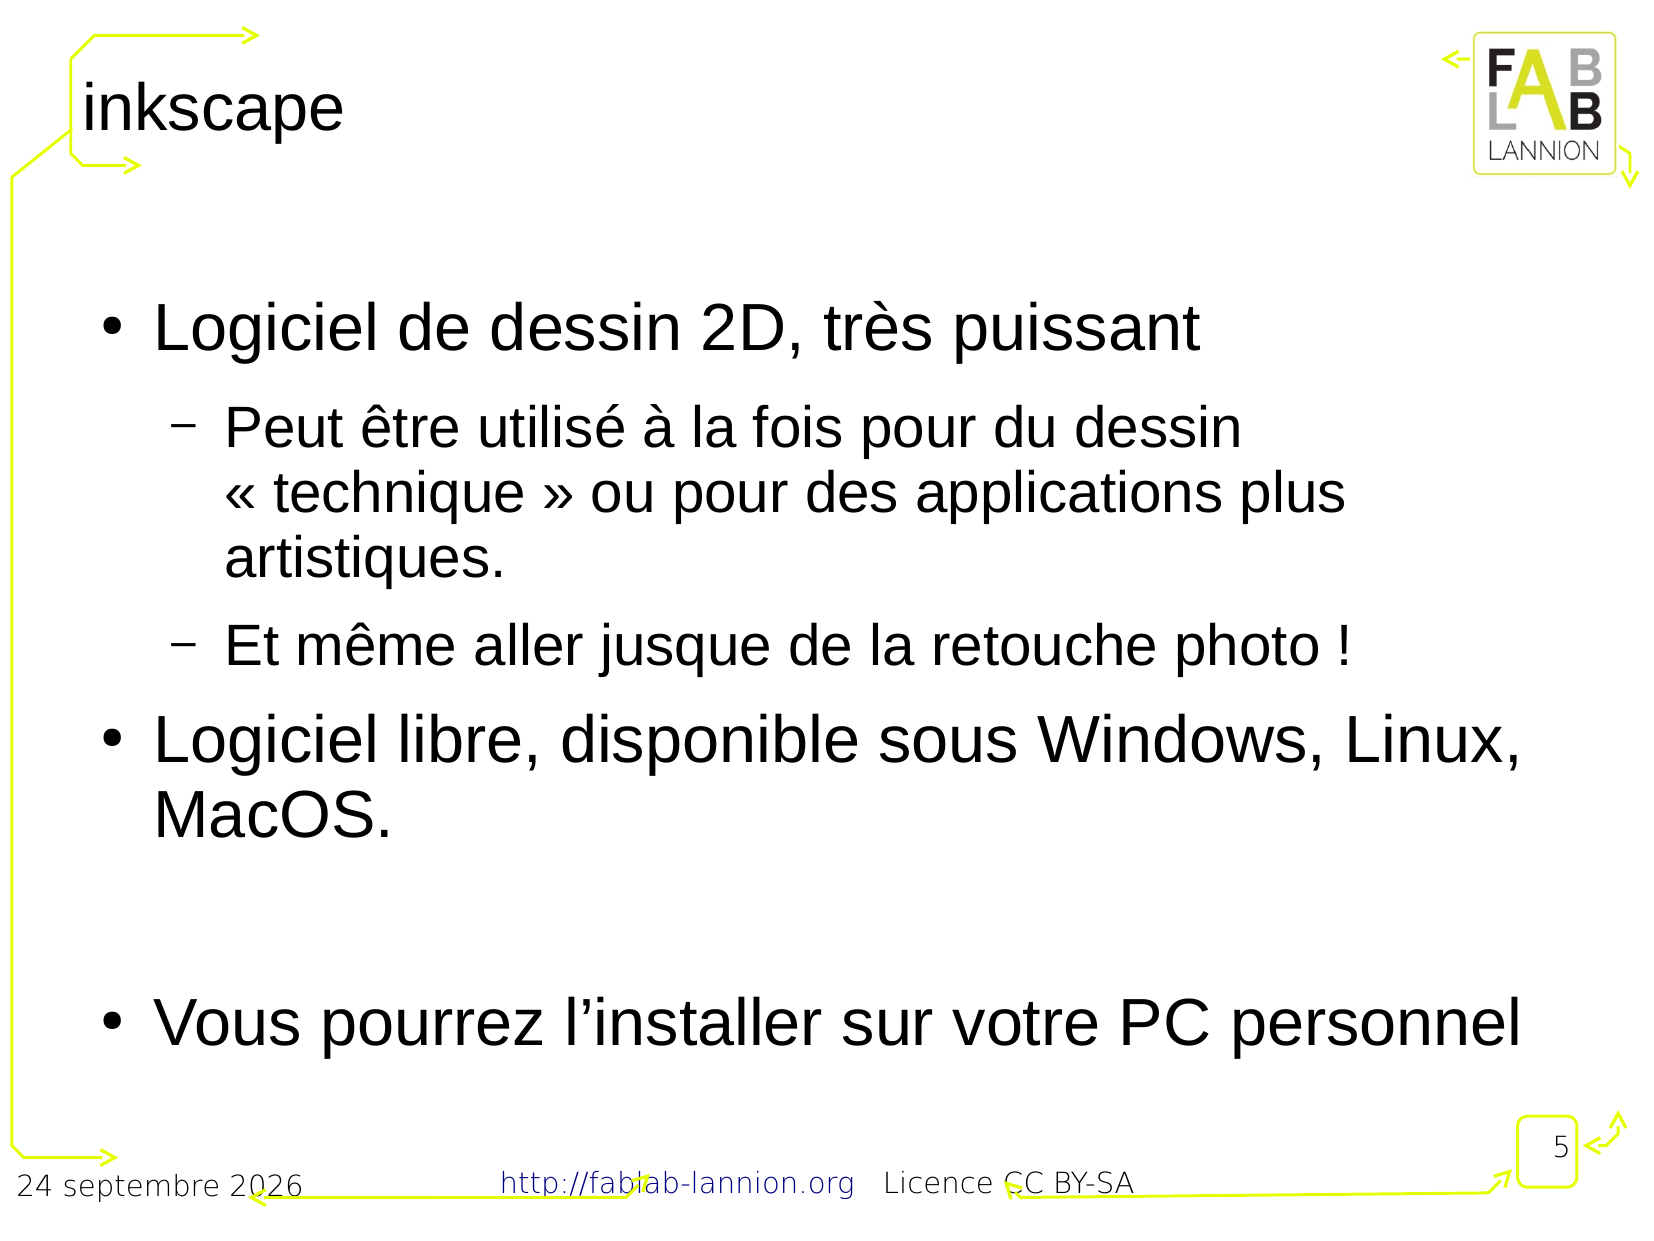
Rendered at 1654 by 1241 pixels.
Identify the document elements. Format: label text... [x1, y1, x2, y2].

list Logiciel de dessin 2D, très puissant Peut être utilisé à la fois pour du dessin « technique » ou pour des applications plus artistiques. Et même aller jusque de la retouche photo ! Logiciel libre, disponible sous Windows, Linux, MacOS. Vous pourrez l’installer sur votre PC personnel [82, 290, 1571, 1010]
picture [1470, 29, 1619, 178]
title inkscape [82, 49, 1441, 166]
